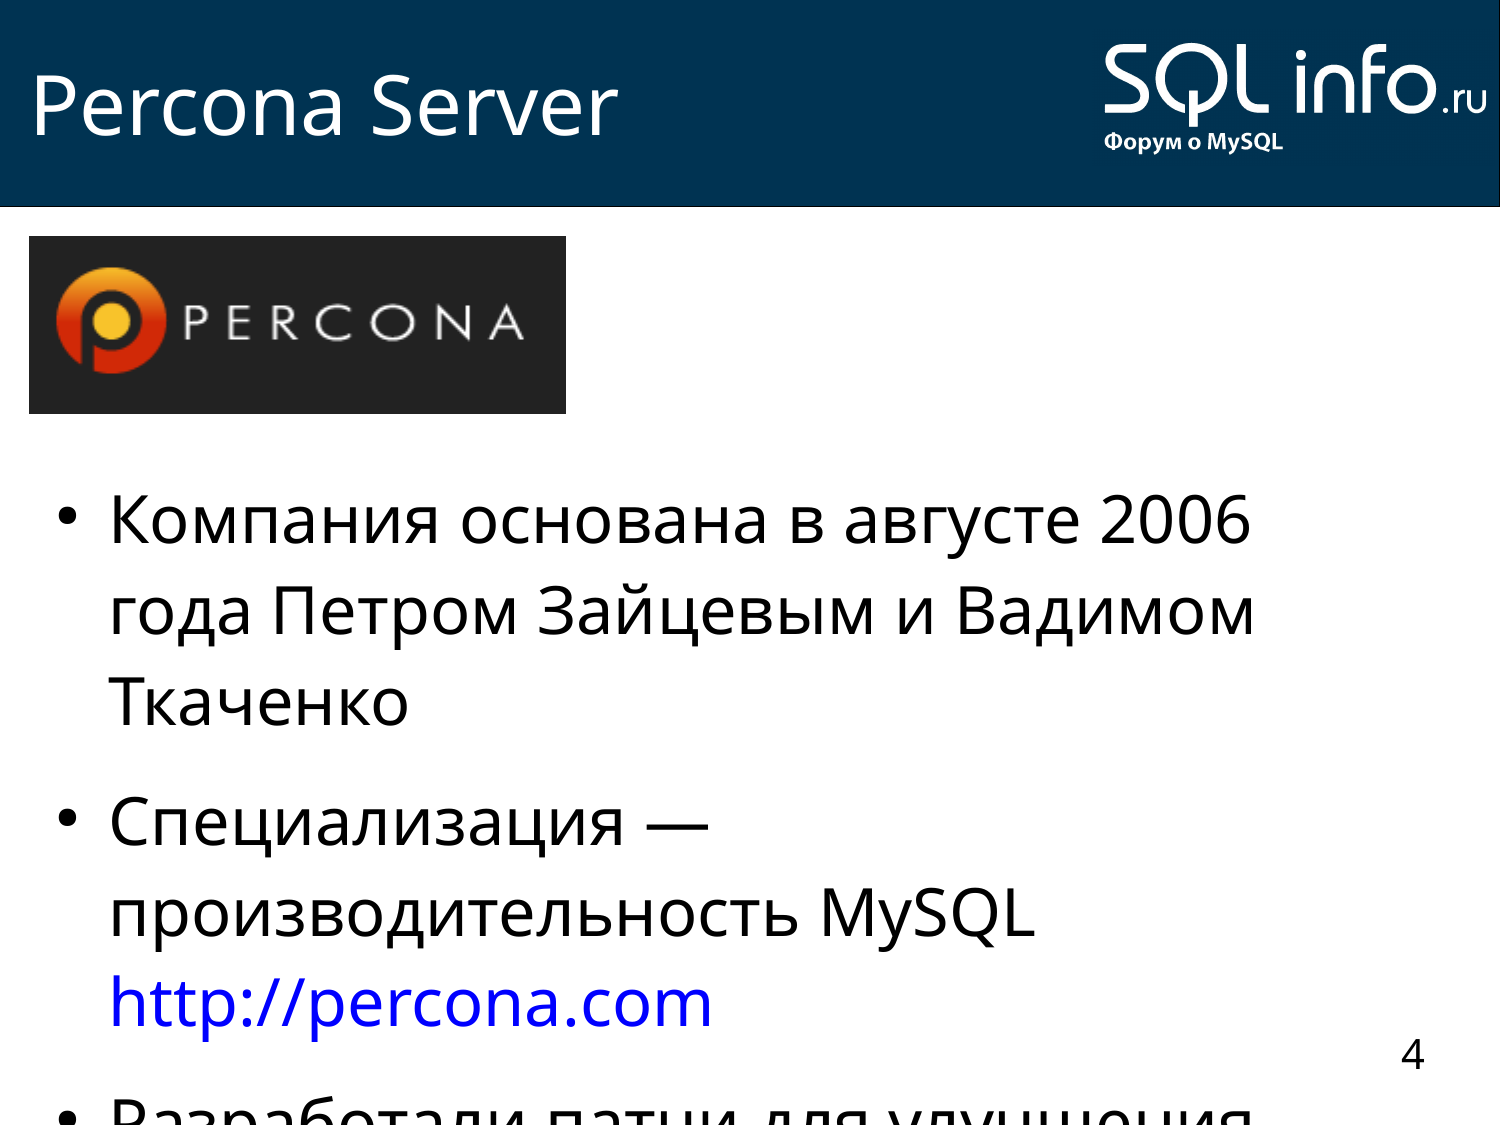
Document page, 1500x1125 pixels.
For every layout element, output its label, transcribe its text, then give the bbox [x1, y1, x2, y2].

picture [29, 236, 566, 414]
picture [1093, 29, 1495, 166]
list Компания основана в августе 2006 года Петром Зайцевым и Вадимом Ткаченко Специализация — производительность MySQL http://percona.com Разработали патчи для улучшения производительности MySQL, которые вошли в состав Percona Server [37, 472, 1388, 1063]
title Percona Server [29, 0, 1093, 207]
